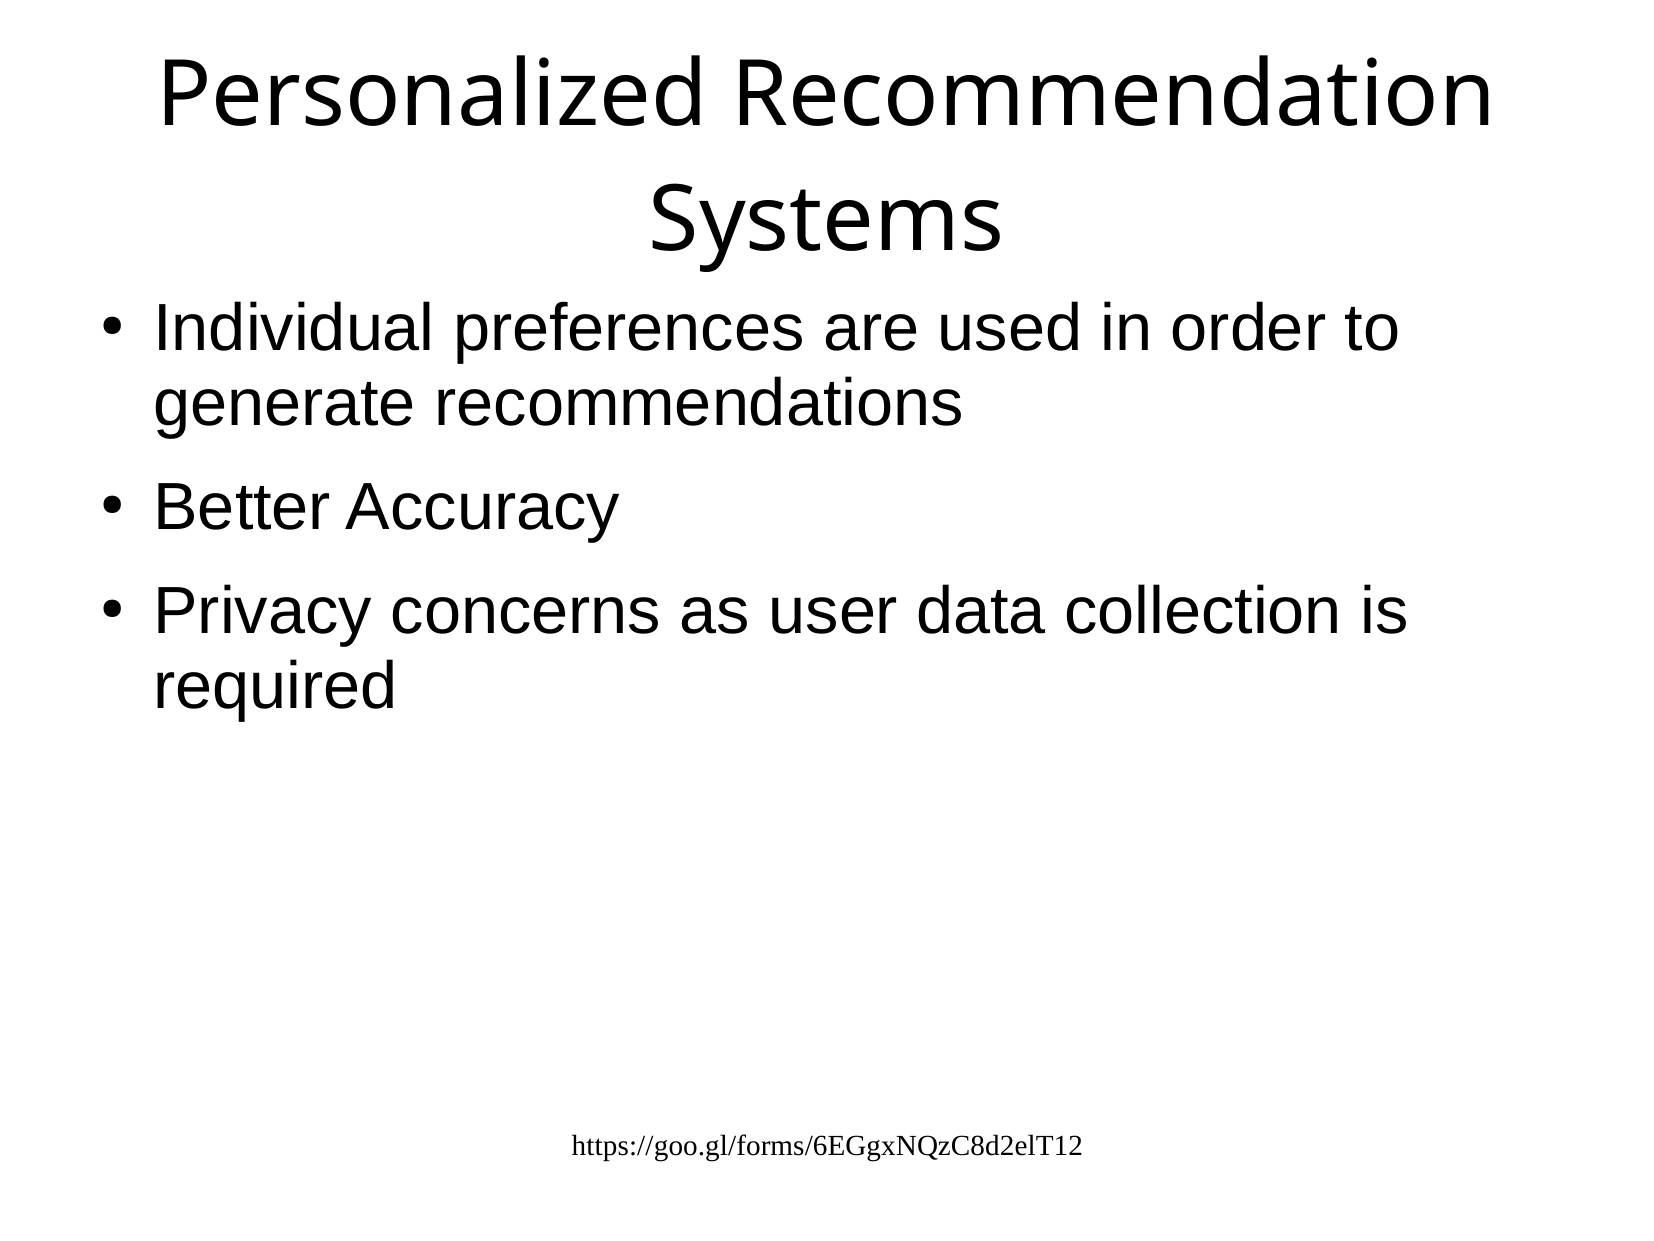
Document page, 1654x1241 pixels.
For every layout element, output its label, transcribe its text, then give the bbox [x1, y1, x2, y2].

title Personalized Recommendation Systems [82, 49, 1571, 257]
list Individual preferences are used in order to generate recommendations Better Accuracy Privacy concerns as user data collection is required [82, 290, 1571, 1010]
